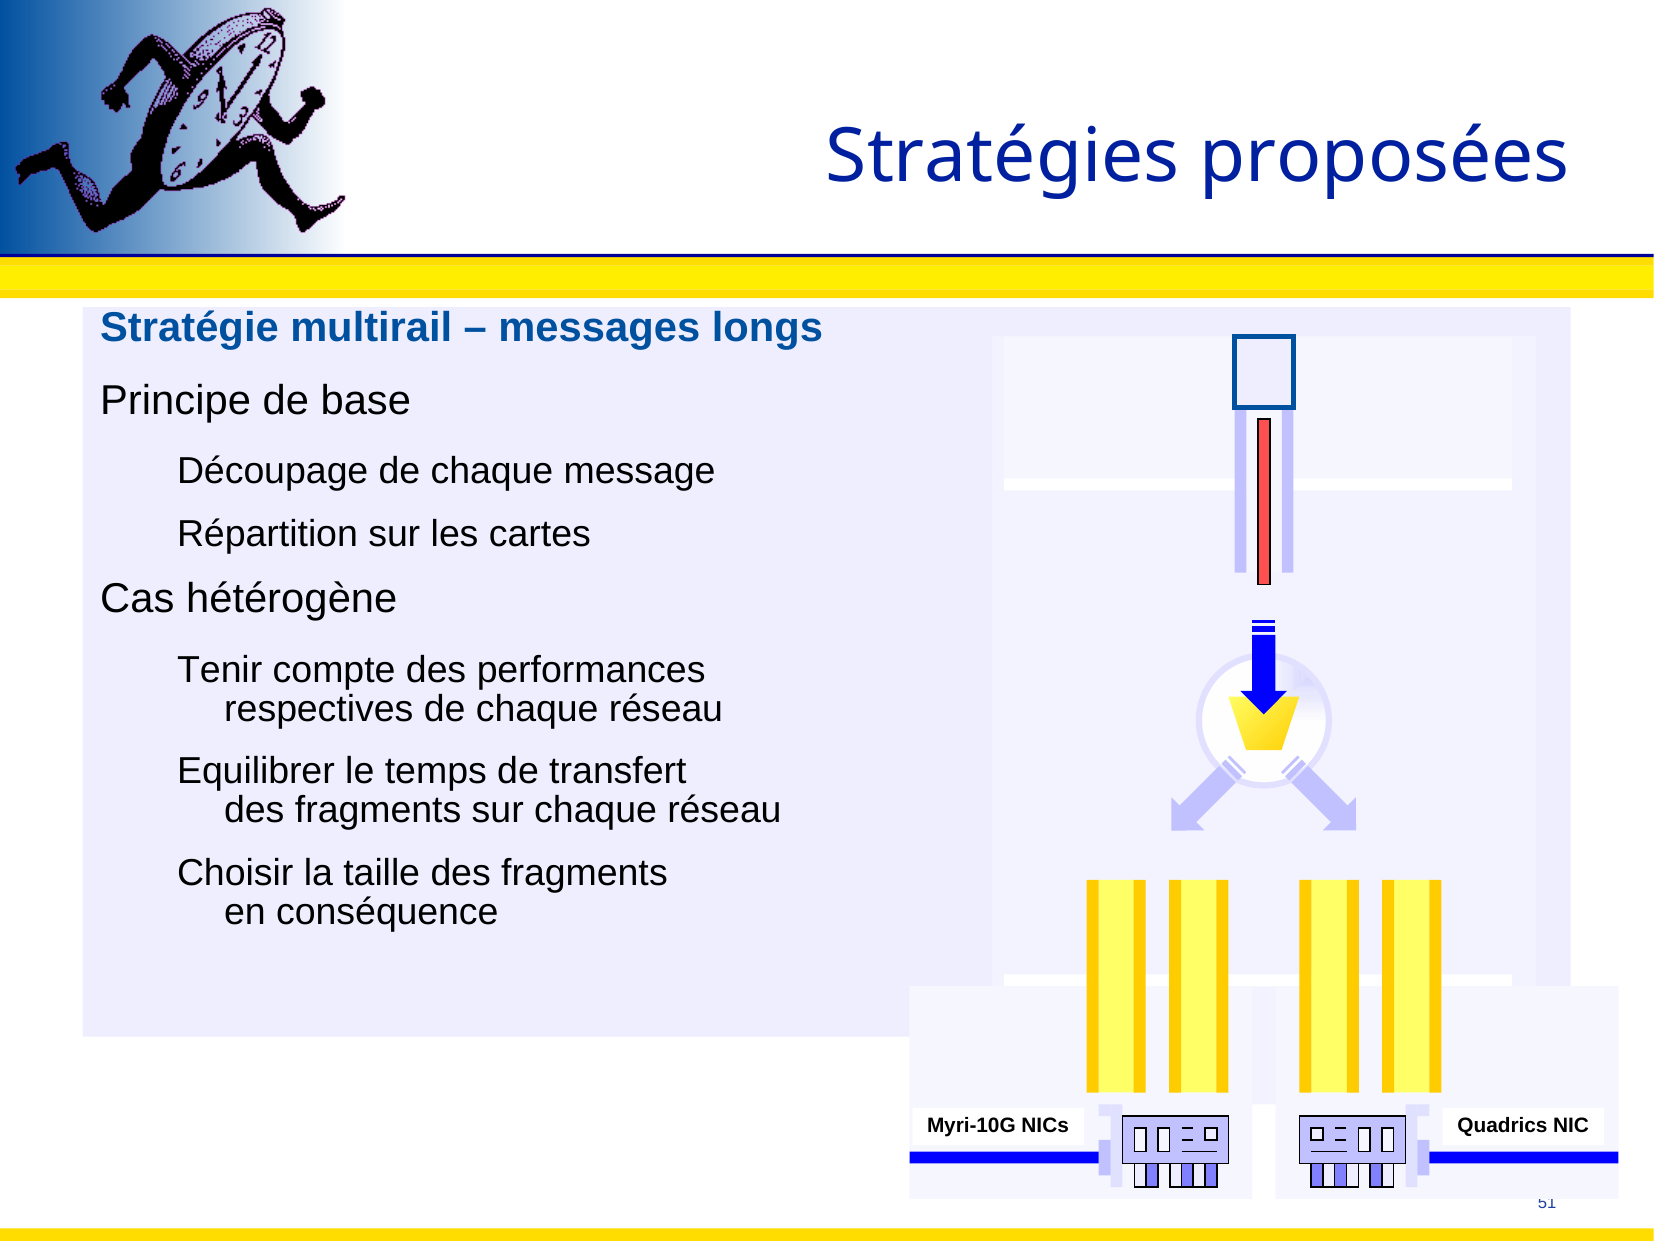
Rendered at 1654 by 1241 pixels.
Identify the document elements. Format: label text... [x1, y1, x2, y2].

picture [14, 0, 353, 245]
title Stratégies proposées [372, 49, 1571, 257]
text_box [909, 336, 1619, 1199]
list Stratégie multirail – messages longs Principe de base Découpage de chaque message Répartition sur les cartes Cas hétérogène Tenir compte des performances respectives de chaque réseau Equilibrer le temps de transfert des fragments sur chaque réseau Choisir la taille des fragments en conséquence [82, 307, 1571, 1037]
text_box Quadrics NIC [1442, 1107, 1604, 1146]
text_box Myri-10G NICs [912, 1107, 1084, 1146]
